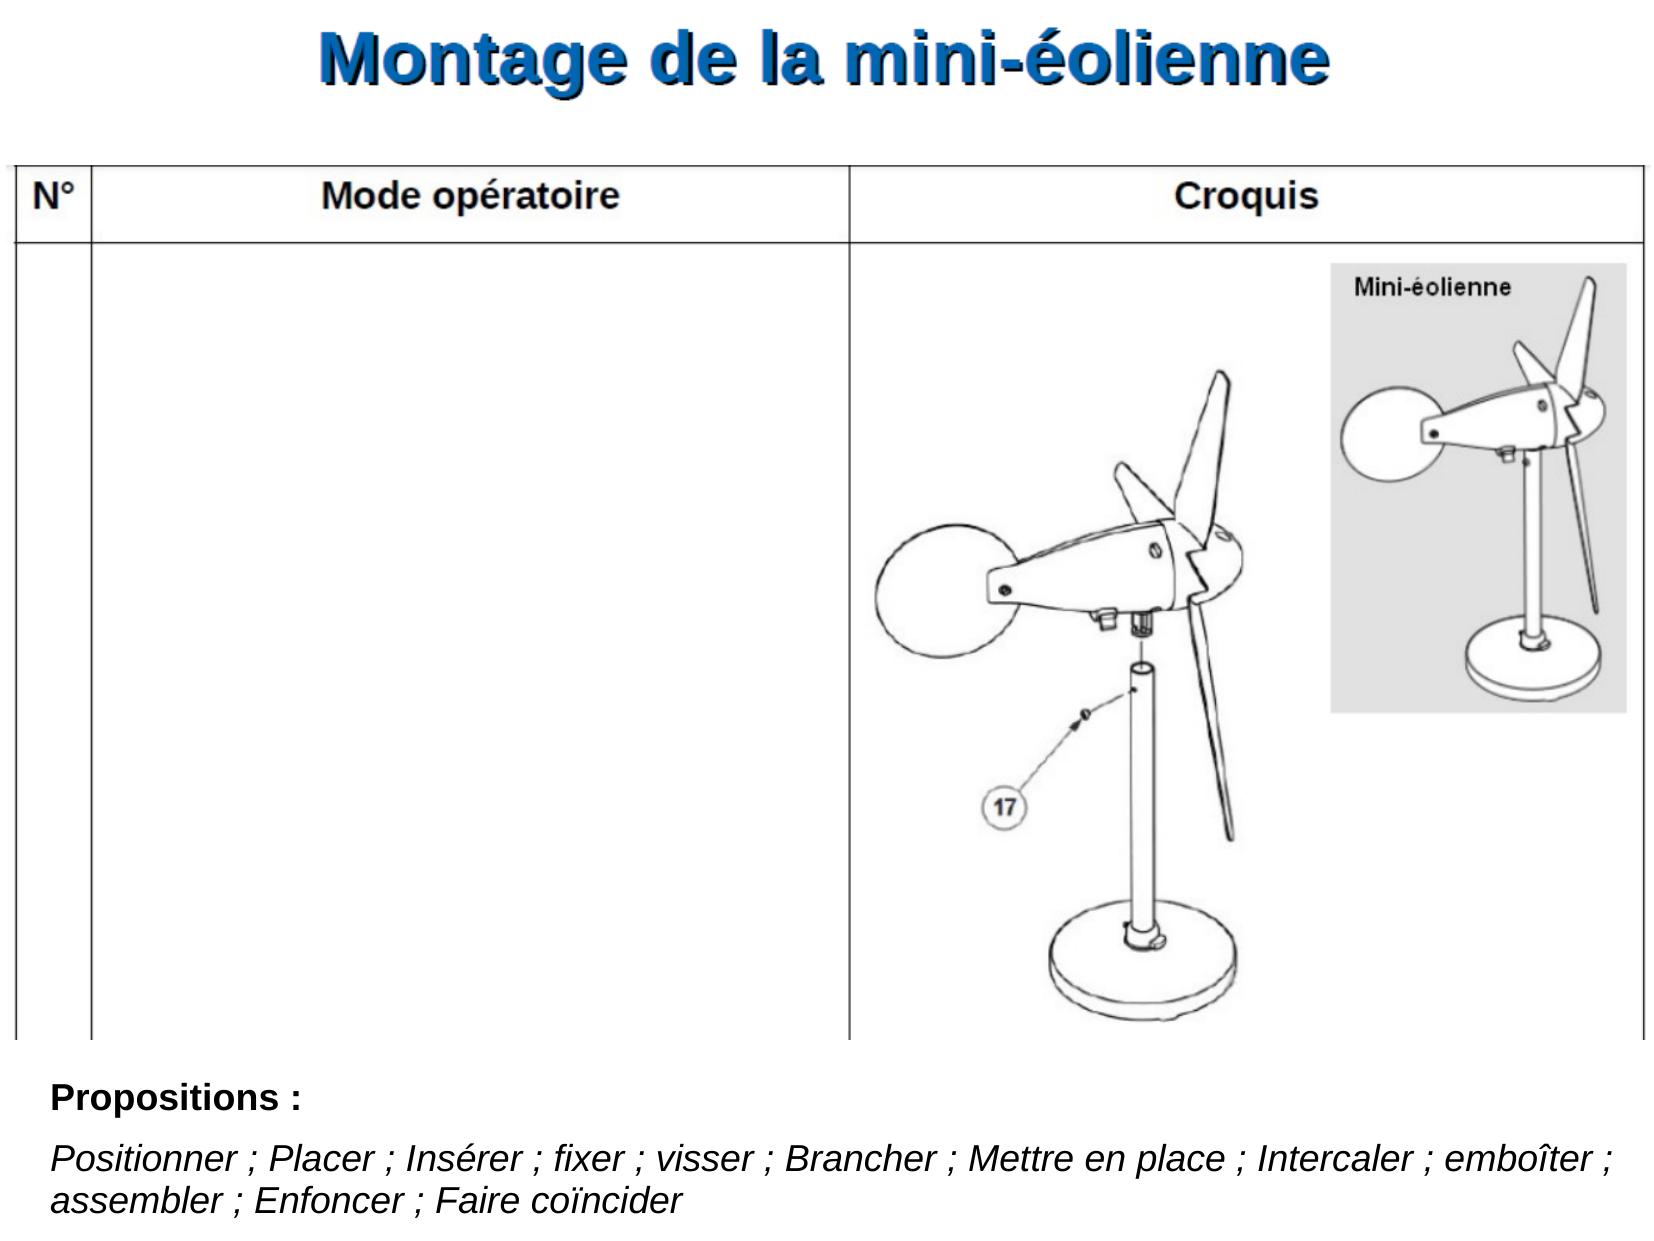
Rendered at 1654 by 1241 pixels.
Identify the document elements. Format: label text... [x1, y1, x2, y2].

text_box Propositions : Positionner ; Placer ; Insérer ; fixer ; visser ; Brancher ; Mettre en place ; Intercaler ; emboîter ; assembler ; Enfoncer ; Faire coïncider [35, 1068, 1642, 1230]
picture [310, 6, 1347, 101]
picture [5, 165, 1651, 1040]
